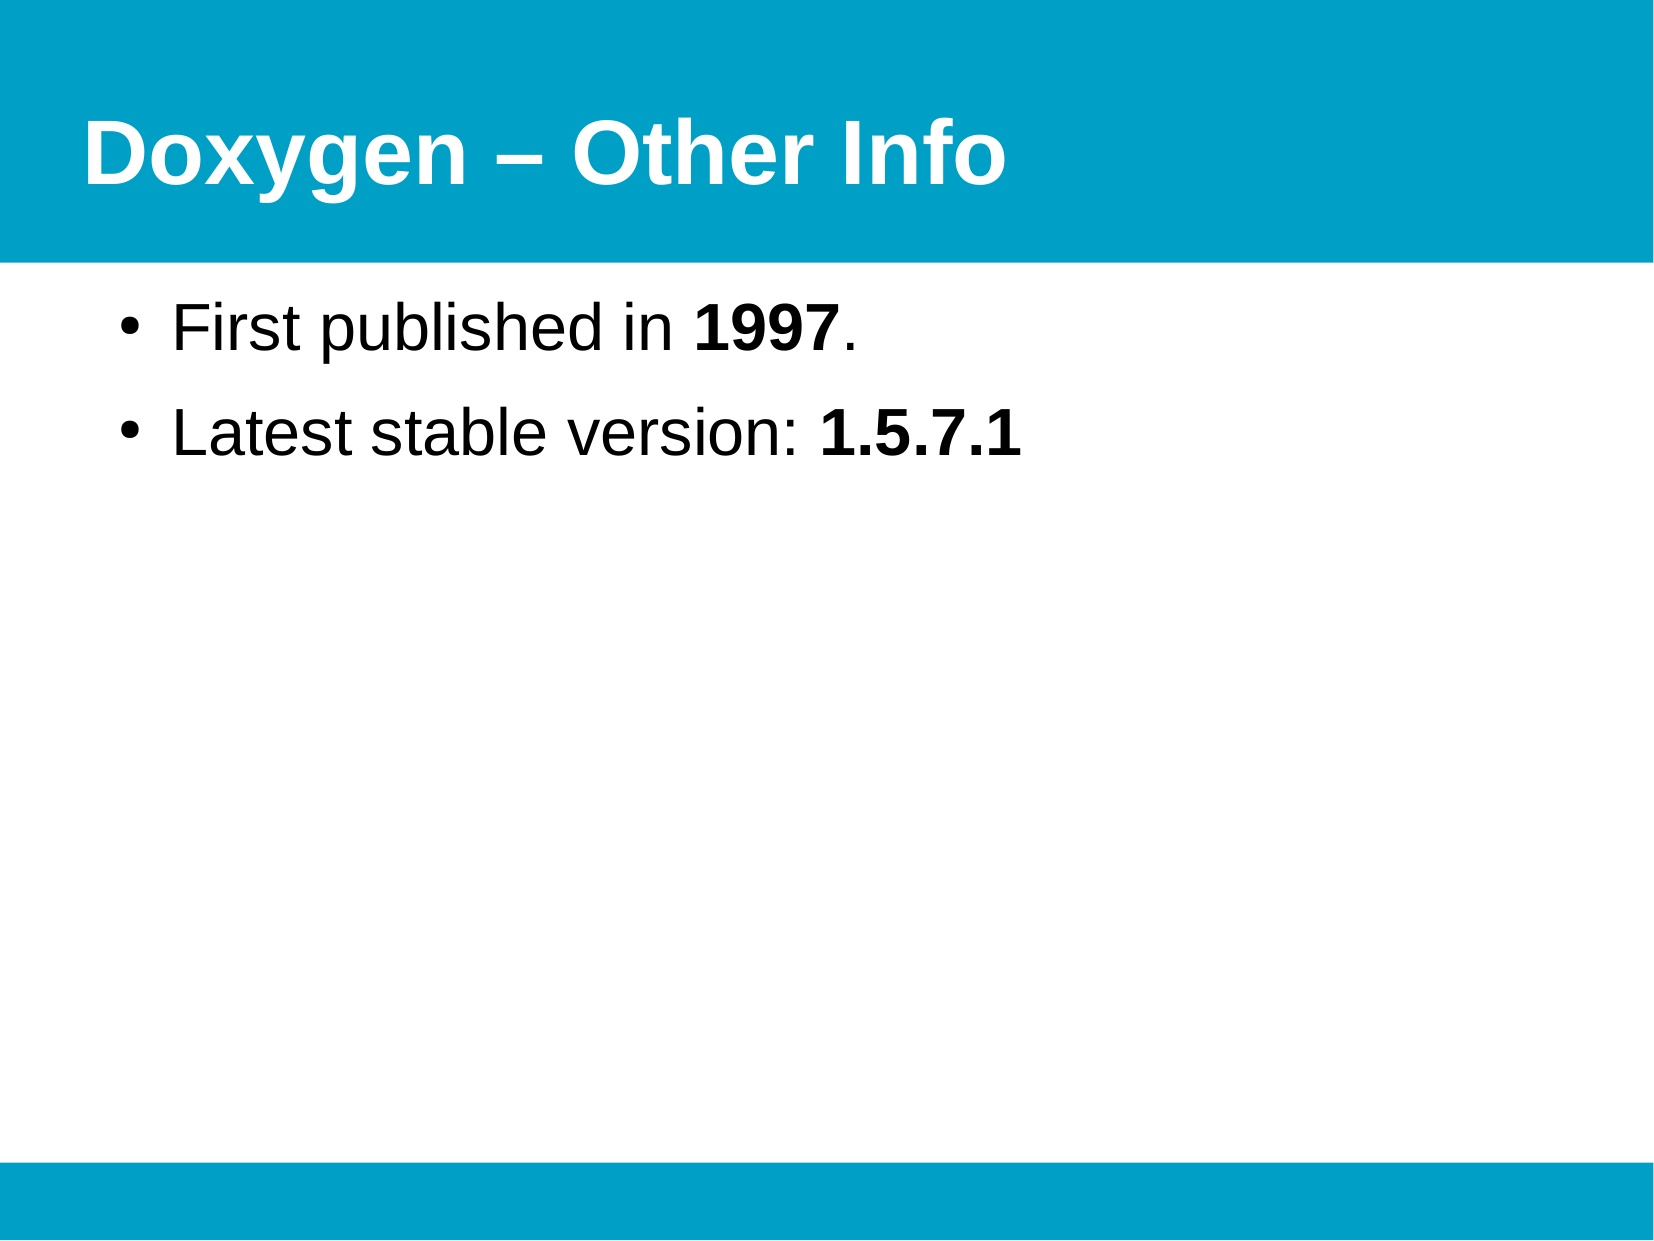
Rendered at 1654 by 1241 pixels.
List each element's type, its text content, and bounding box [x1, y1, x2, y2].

list First published in 1997. Latest stable version: 1.5.7.1 [82, 290, 1571, 1094]
title Doxygen – Other Info [82, 56, 1571, 250]
